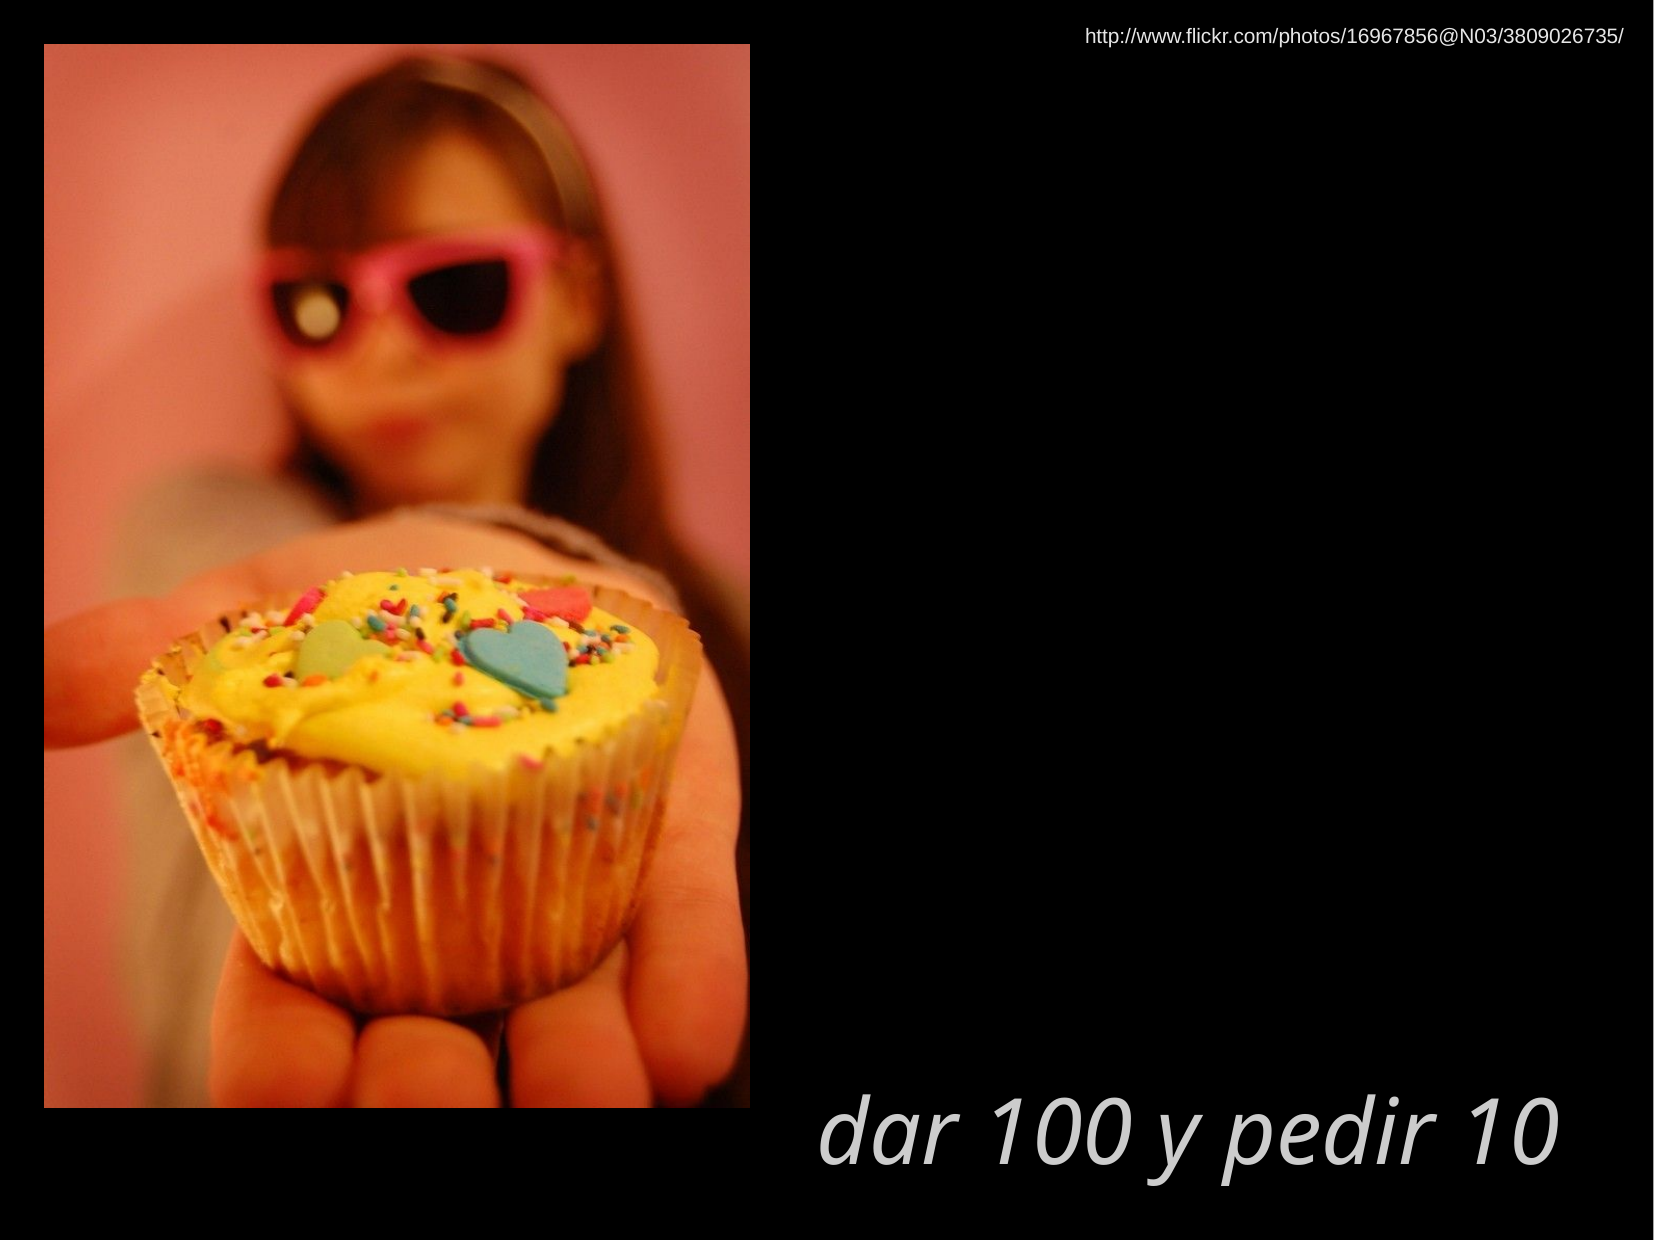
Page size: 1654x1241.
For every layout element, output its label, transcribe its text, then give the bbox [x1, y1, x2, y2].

picture [44, 44, 750, 1108]
title dar 100 y pedir 10 [752, 1062, 1625, 1196]
text_box http://www.flickr.com/photos/16967856@N03/3809026735/ [1003, 16, 1639, 74]
